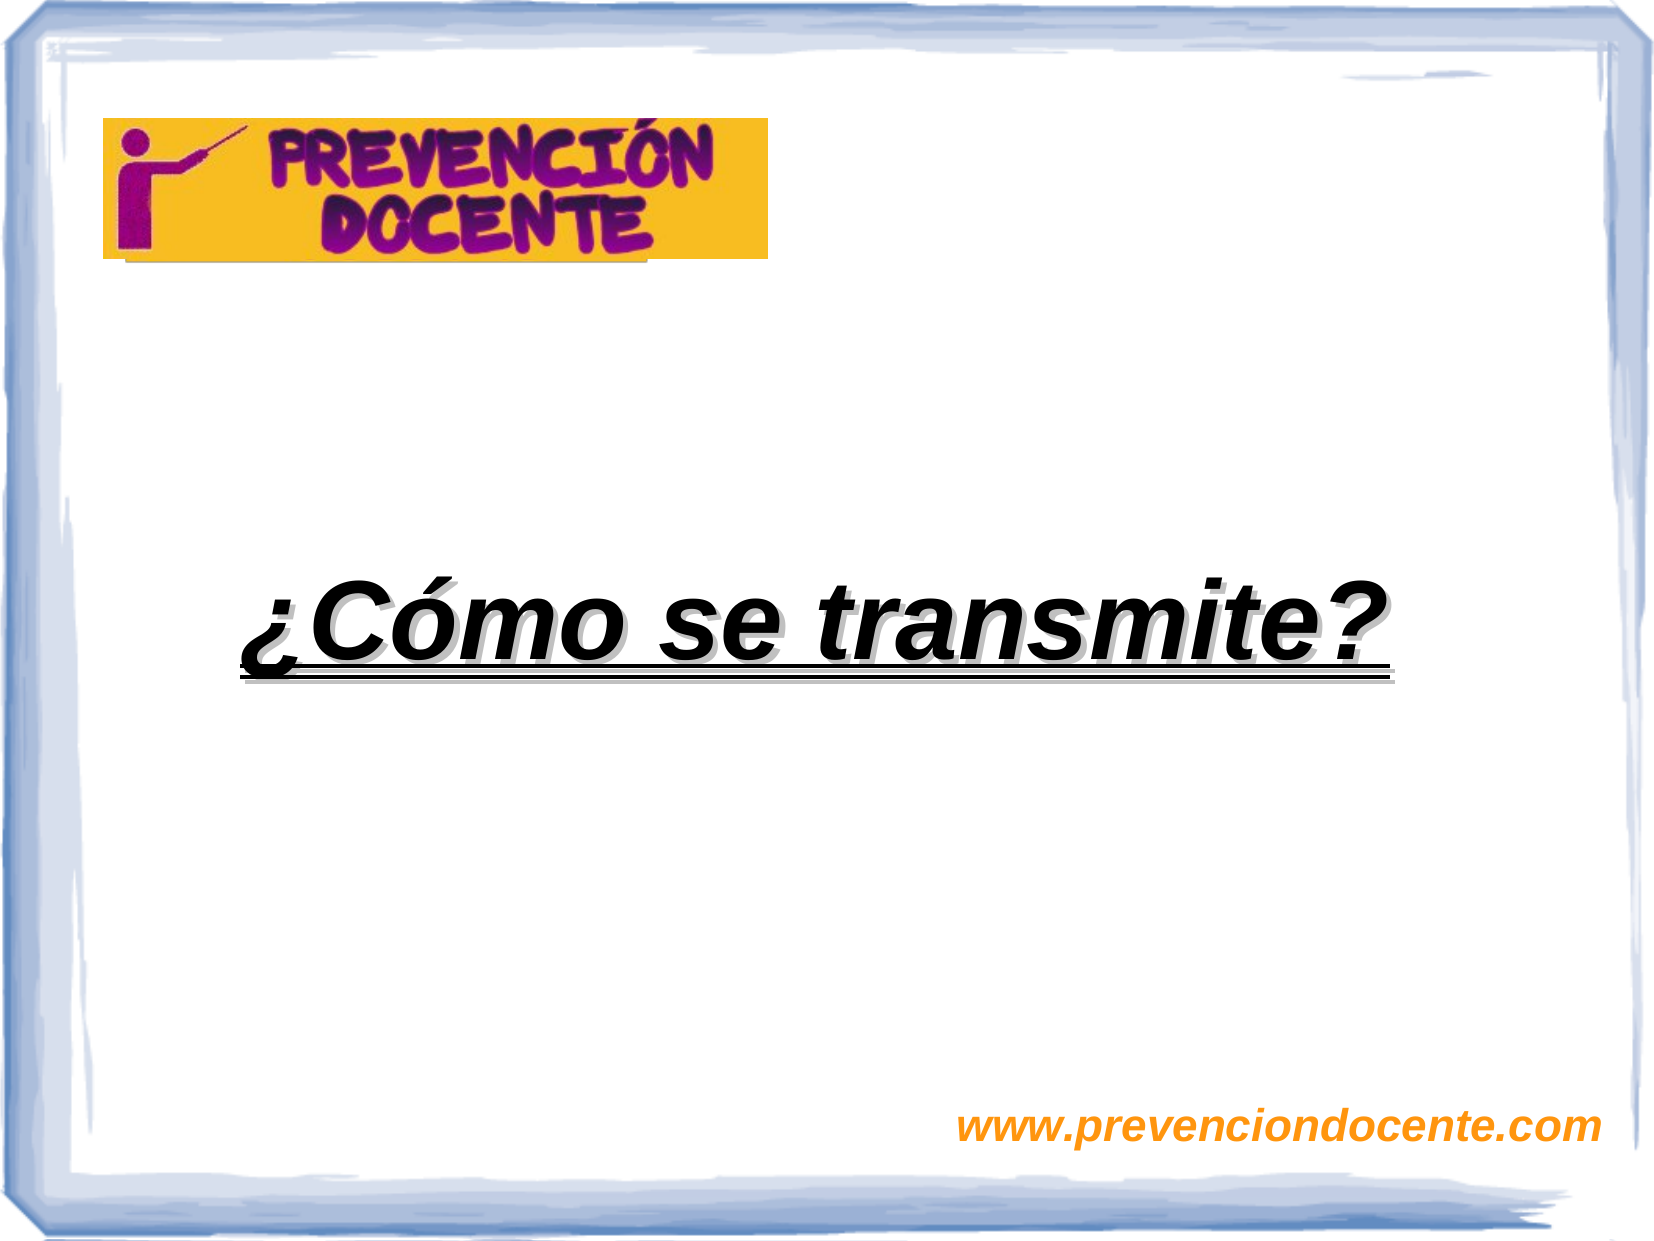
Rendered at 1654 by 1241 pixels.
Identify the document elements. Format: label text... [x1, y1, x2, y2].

picture [0, 0, 1654, 1241]
text_box www.prevenciondocente.com [885, 1099, 1604, 1152]
subtitle ¿Cómo se transmite? [88, 324, 1542, 916]
